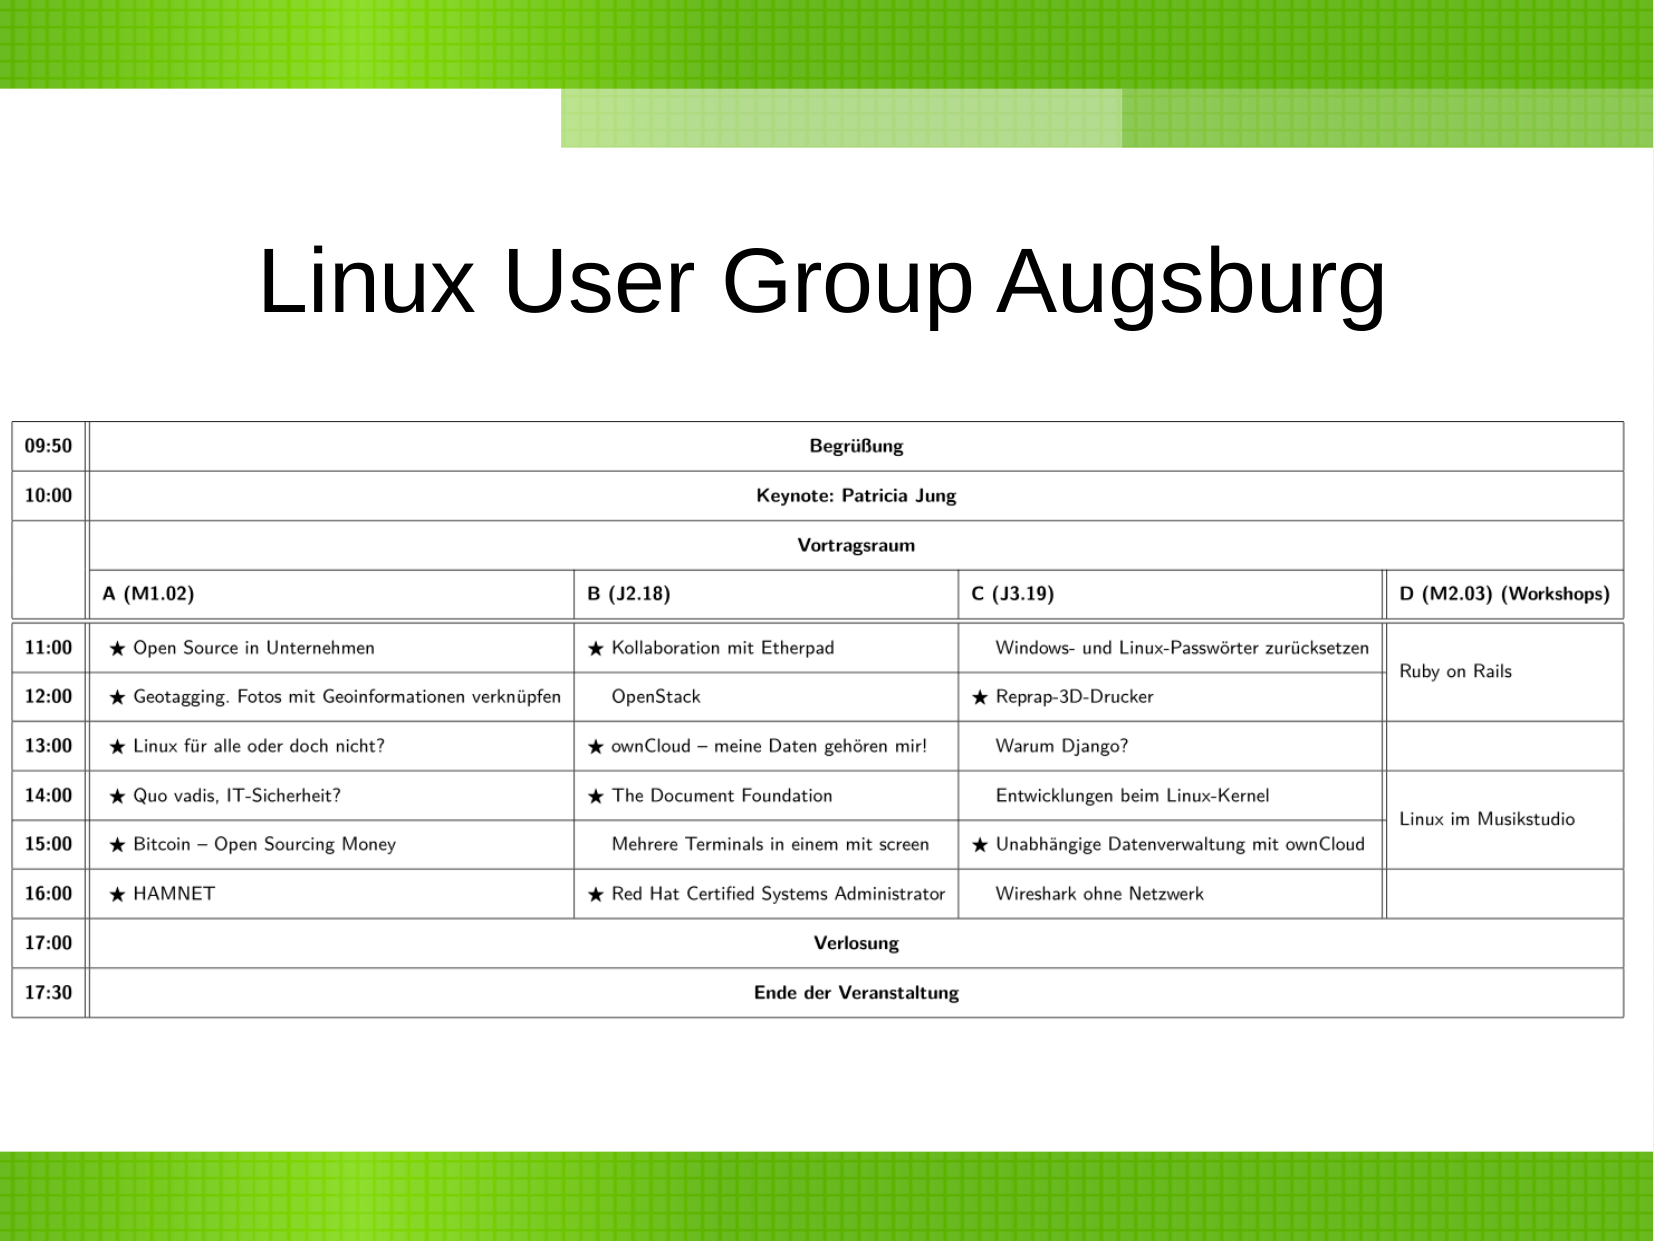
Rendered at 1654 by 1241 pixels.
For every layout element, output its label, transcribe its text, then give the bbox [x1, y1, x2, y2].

picture [11, 421, 1625, 1019]
title Linux User Group Augsburg [82, 177, 1565, 385]
picture [0, 0, 1654, 1241]
